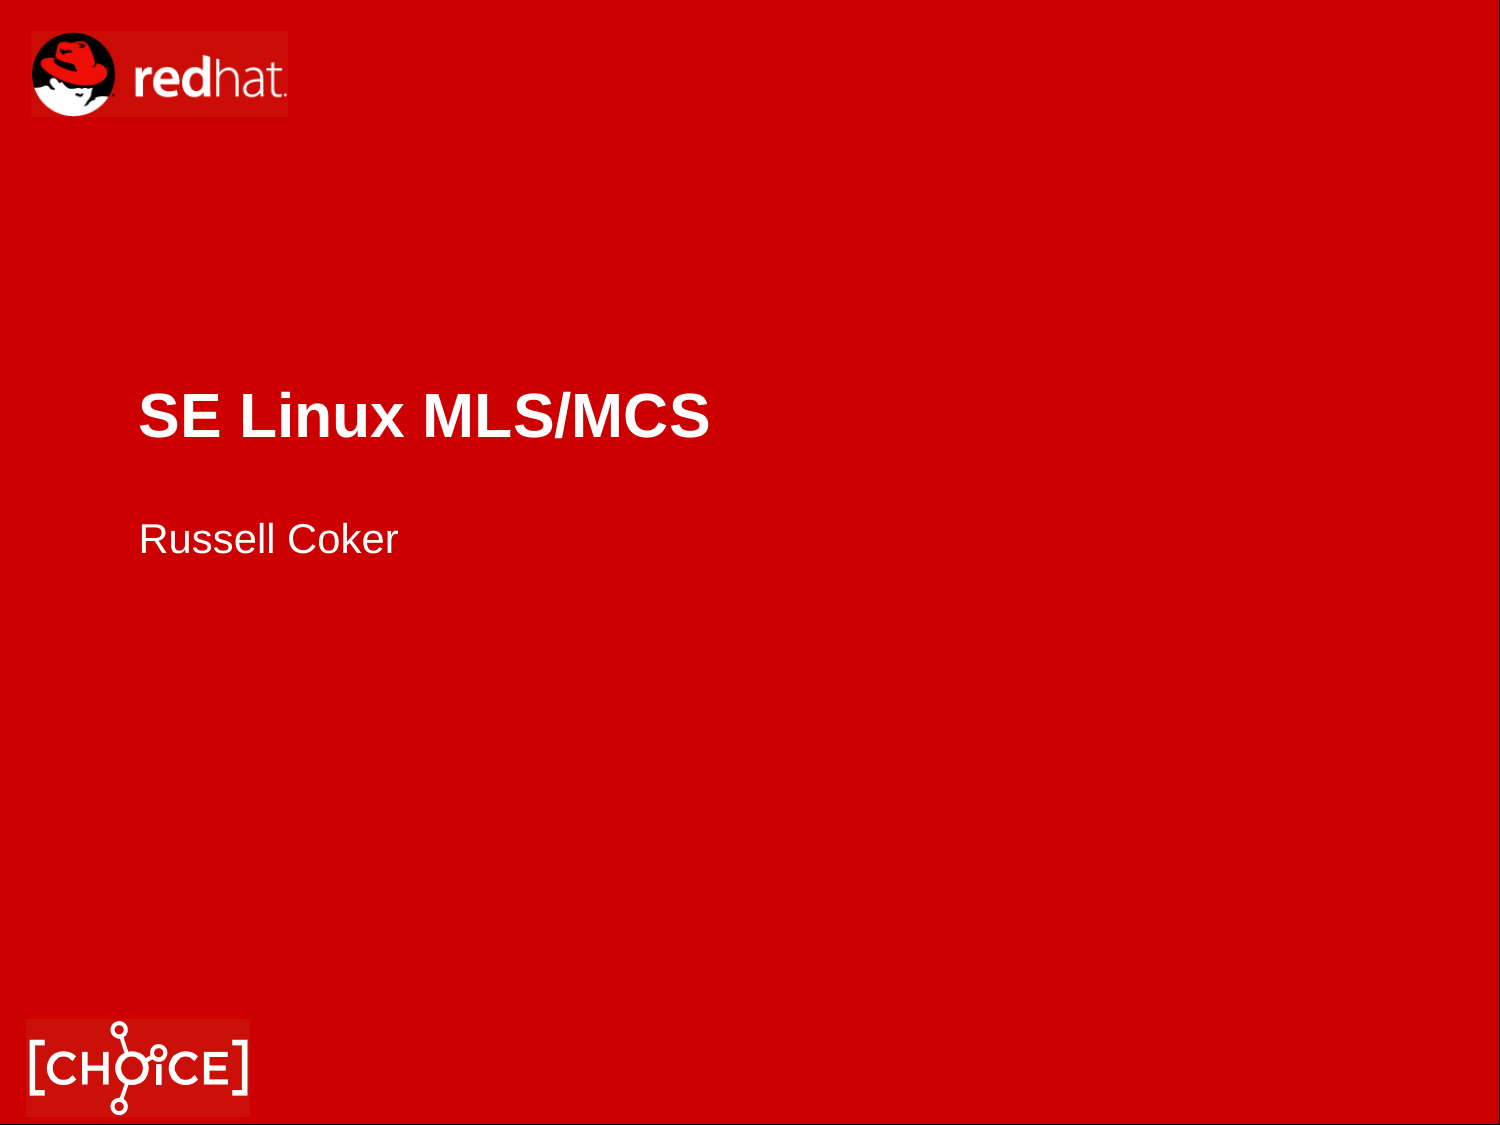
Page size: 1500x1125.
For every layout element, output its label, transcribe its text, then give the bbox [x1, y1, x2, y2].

picture [26, 1019, 250, 1117]
text_box SE Linux MLS/MCS Russell Coker [138, 384, 1009, 644]
picture [31, 31, 288, 117]
